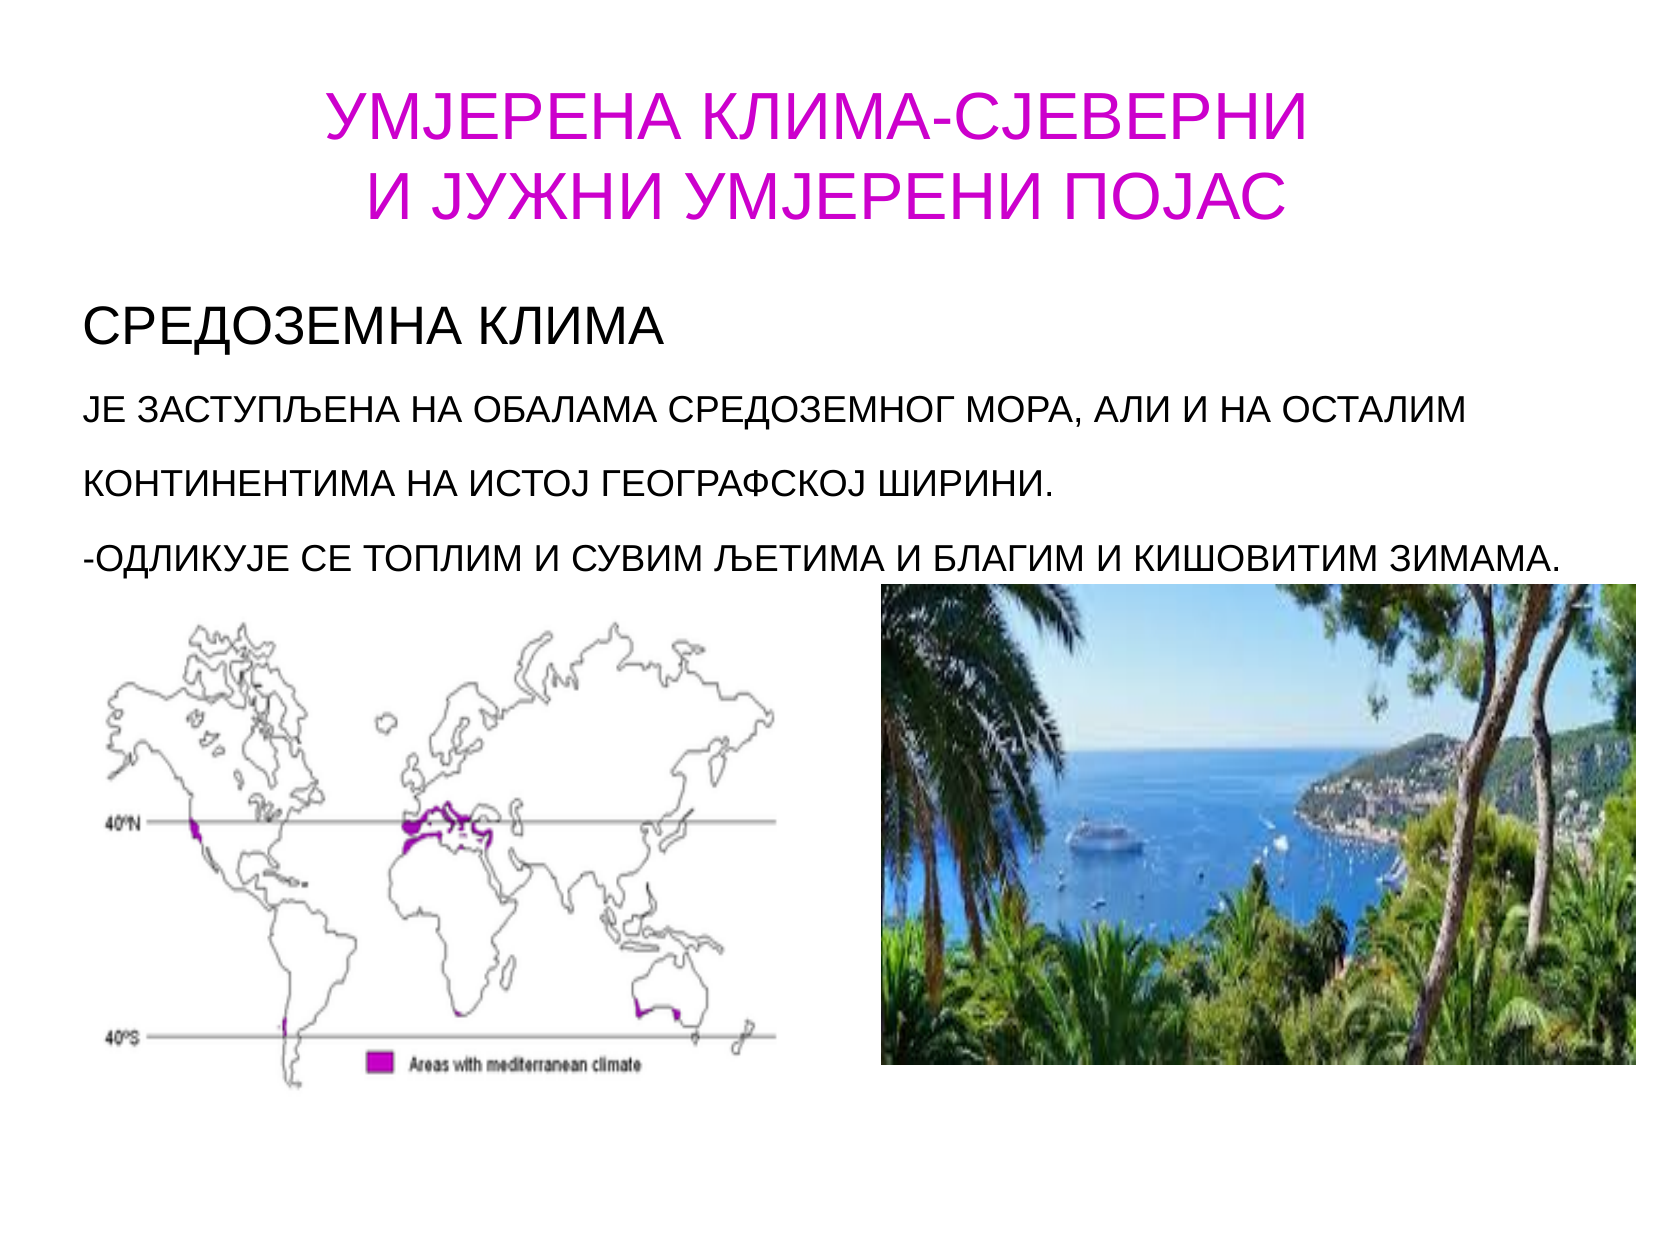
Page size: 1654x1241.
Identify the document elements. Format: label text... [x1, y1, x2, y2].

picture [881, 585, 1636, 1066]
title УМЈЕРЕНА КЛИМА-СЈЕВЕРНИ И ЈУЖНИ УМЈЕРЕНИ ПОЈАС [82, 49, 1571, 257]
picture [100, 600, 781, 1100]
list СРЕДОЗЕМНА КЛИМА ЈЕ ЗАСТУПЉЕНА НА ОБАЛАМА СРЕДОЗЕМНОГ МОРА, АЛИ И НА ОСТАЛИМ КОНТИНЕНТИМА НА ИСТОЈ ГЕОГРАФСКОЈ ШИРИНИ. -ОДЛИКУЈЕ СЕ ТОПЛИМ И СУВИМ ЉЕТИМА И БЛАГИМ И КИШОВИТИМ ЗИМАМА. [82, 290, 1571, 1109]
